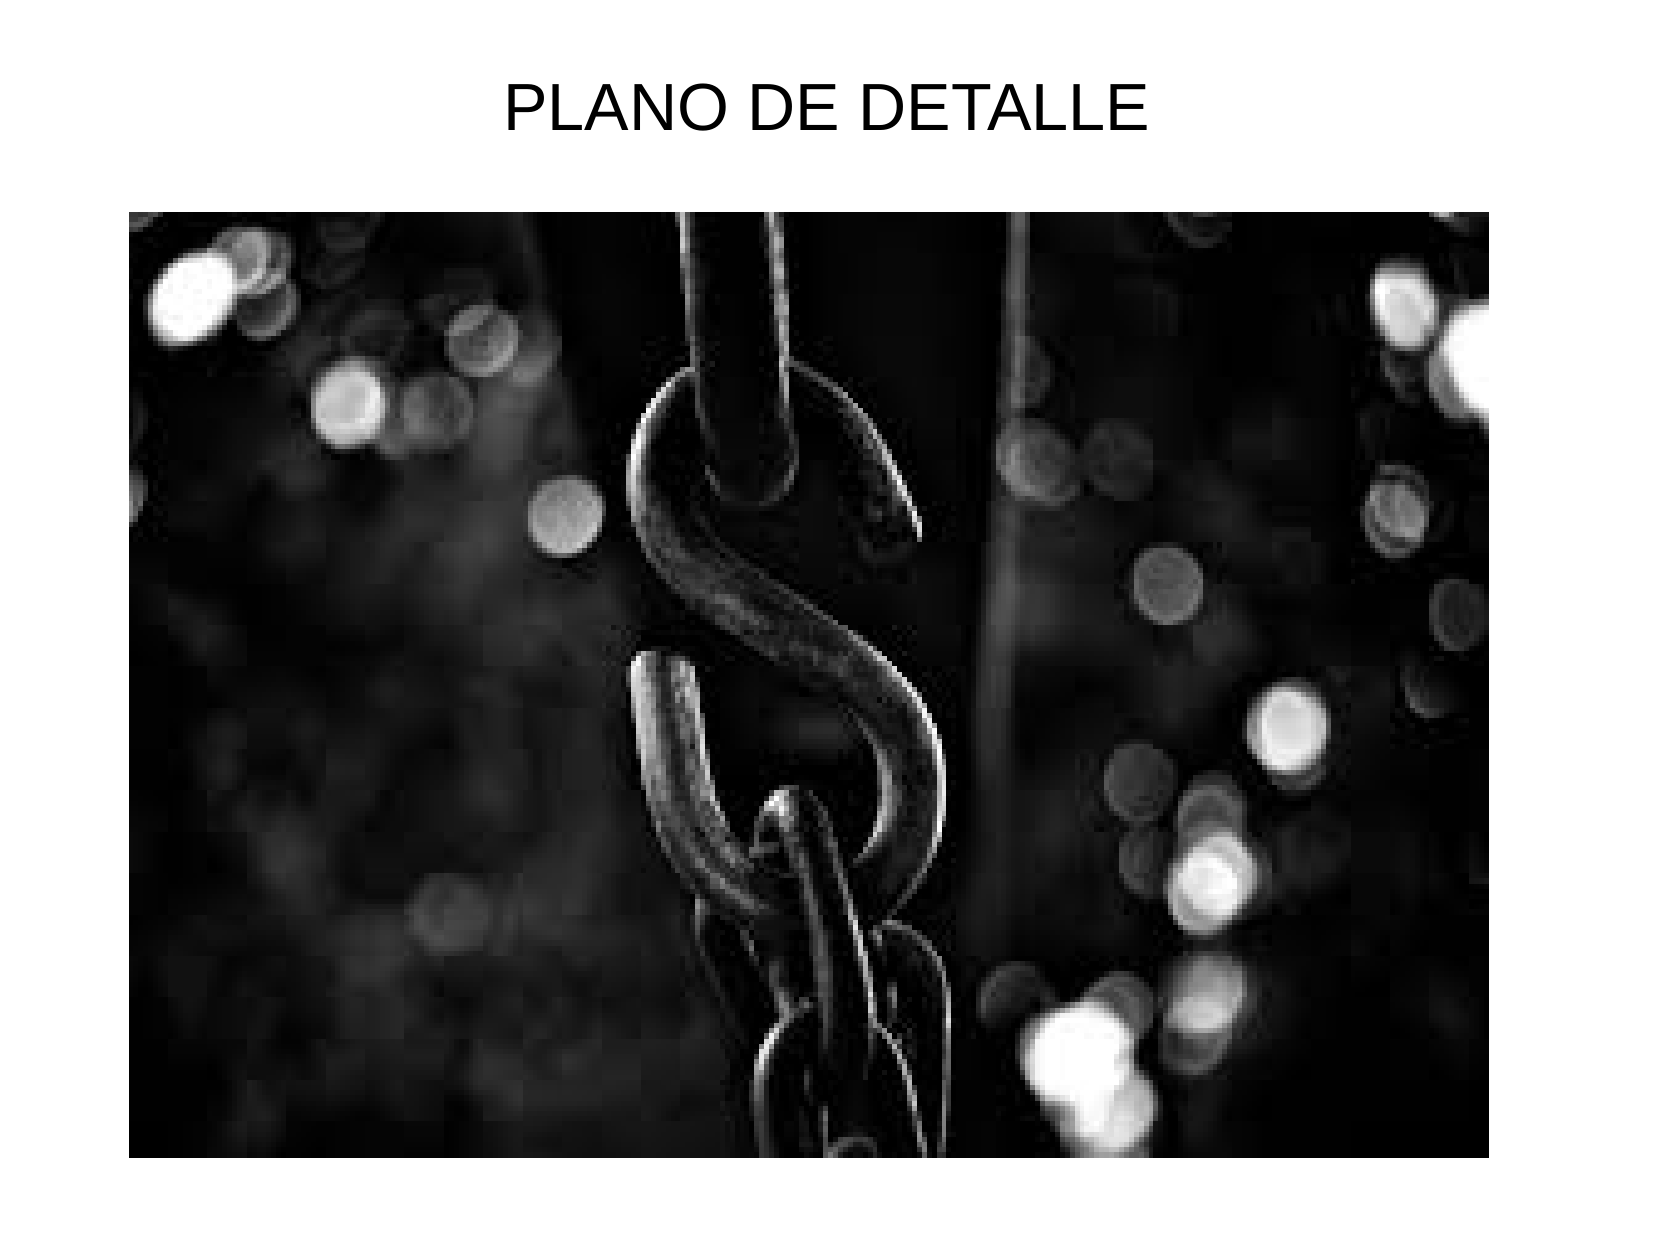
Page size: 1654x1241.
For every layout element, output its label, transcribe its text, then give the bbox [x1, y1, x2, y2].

title PLANO DE DETALLE [82, 49, 1571, 166]
picture [129, 212, 1489, 1158]
